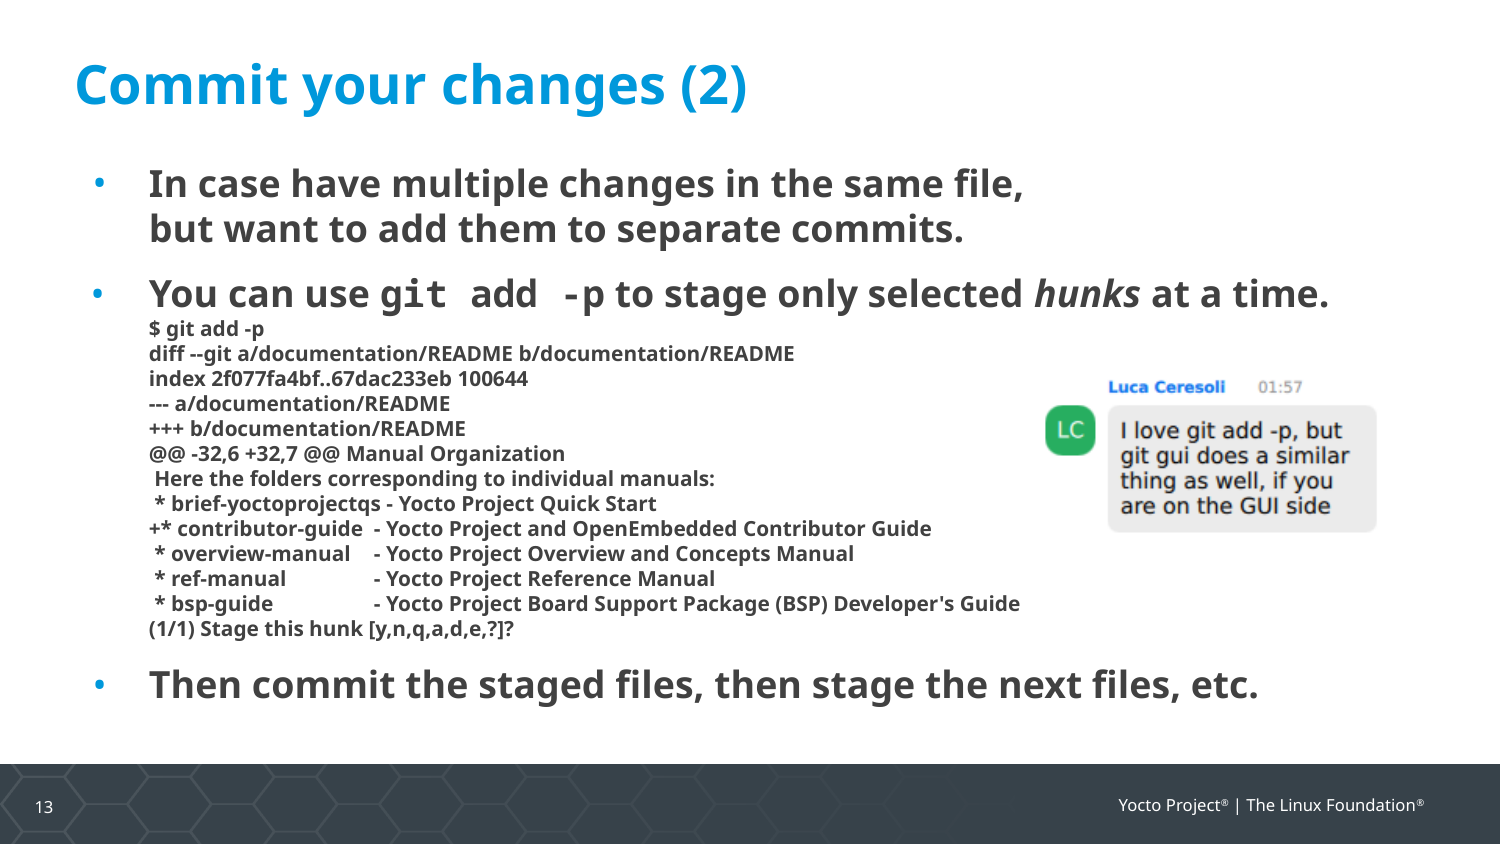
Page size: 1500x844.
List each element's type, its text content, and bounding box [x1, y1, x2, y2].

list In case have multiple changes in the same file, but want to add them to separate commits. You can use git add -p to stage only selected hunks at a time. $ git add -p diff --git a/documentation/README b/documentation/README index 2f077fa4bf..67dac233eb 100644 --- a/documentation/README +++ b/documentation/README @@ -32,6 +32,7 @@ Manual Organization Here the folders corresponding to individual manuals: * brief-yoctoprojectqs - Yocto Project Quick Start +* contributor-guide - Yocto Project and OpenEmbedded Contributor Guide * overview-manual - Yocto Project Overview and Concepts Manual * ref-manual - Yocto Project Reference Manual * bsp-guide - Yocto Project Board Support Package (BSP) Developer's Guide (1/1) Stage this hunk [y,n,q,a,d,e,?]? Then commit the staged files, then stage the next files, etc. [73, 159, 1425, 718]
title Commit your changes (2) [74, 50, 1425, 159]
picture [0, 0, 1500, 844]
